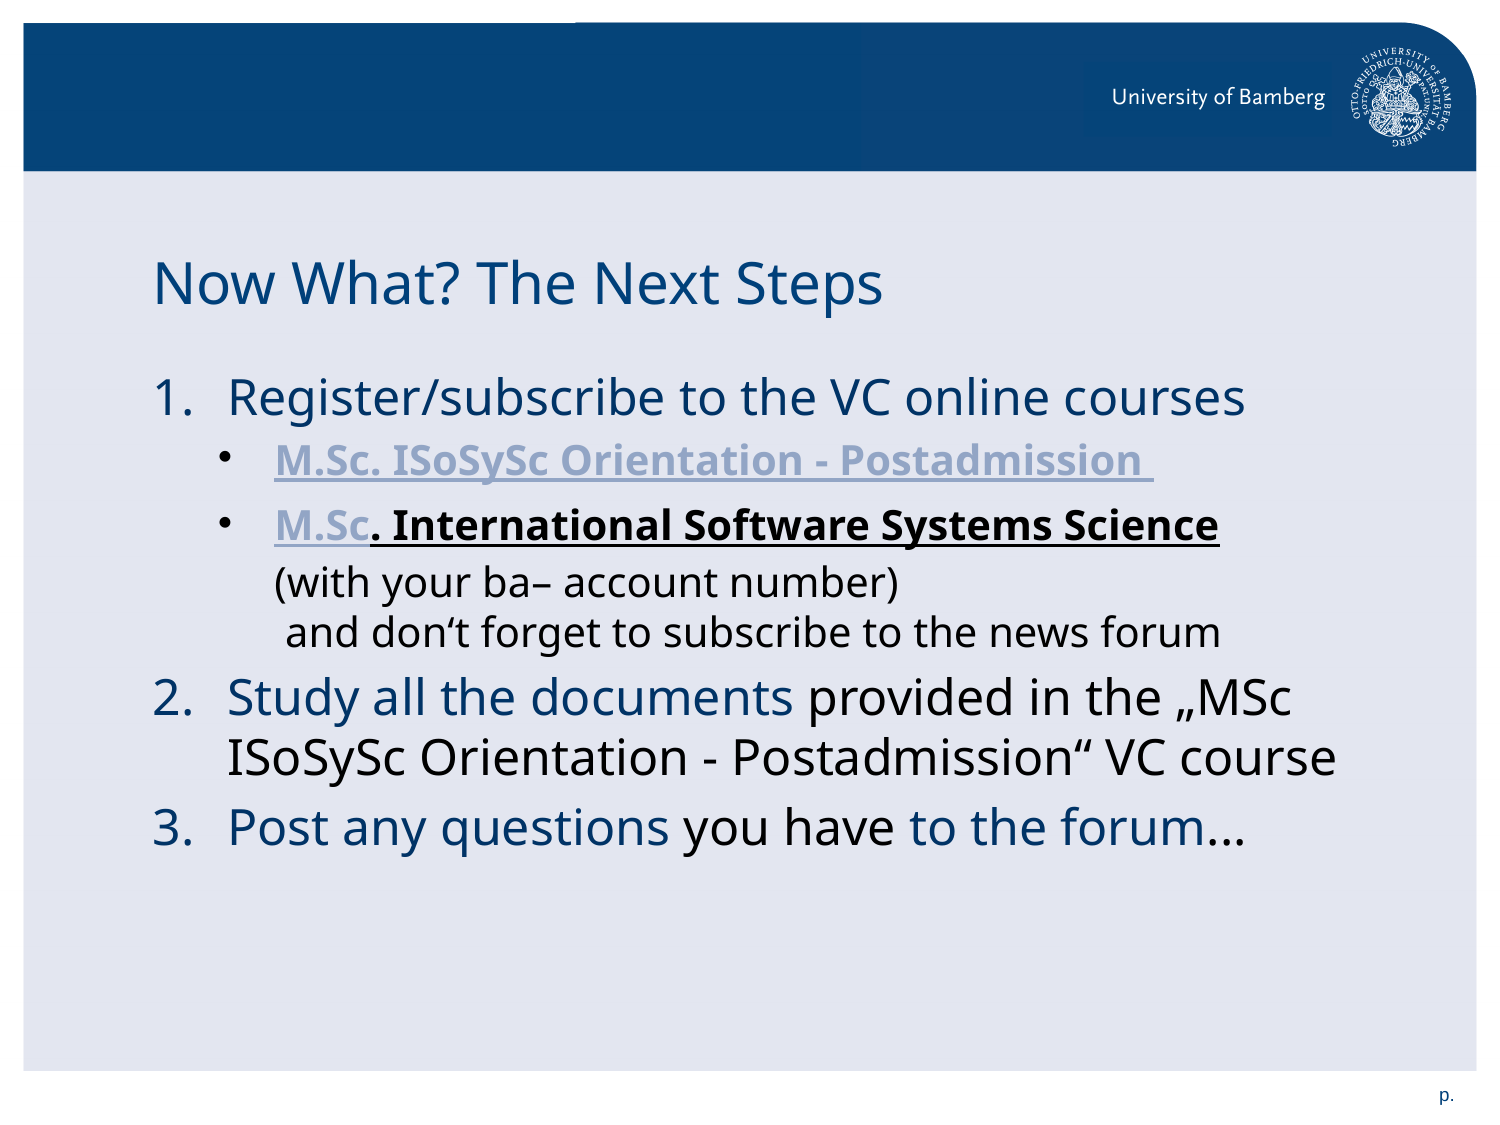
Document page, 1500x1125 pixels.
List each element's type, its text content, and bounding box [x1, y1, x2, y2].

title Now What? The Next Steps [137, 187, 1363, 357]
list Register/subscribe to the VC online courses M.Sc. ISoSySc Orientation - Postadmission M.Sc. International Software Systems Science (with your ba– account number) and don‘t forget to subscribe to the news forum Study all the documents provided in the „MSc ISoSySc Orientation - Postadmission“ VC course Post any questions you have to the forum... [137, 357, 1363, 941]
picture [0, 0, 1500, 1125]
